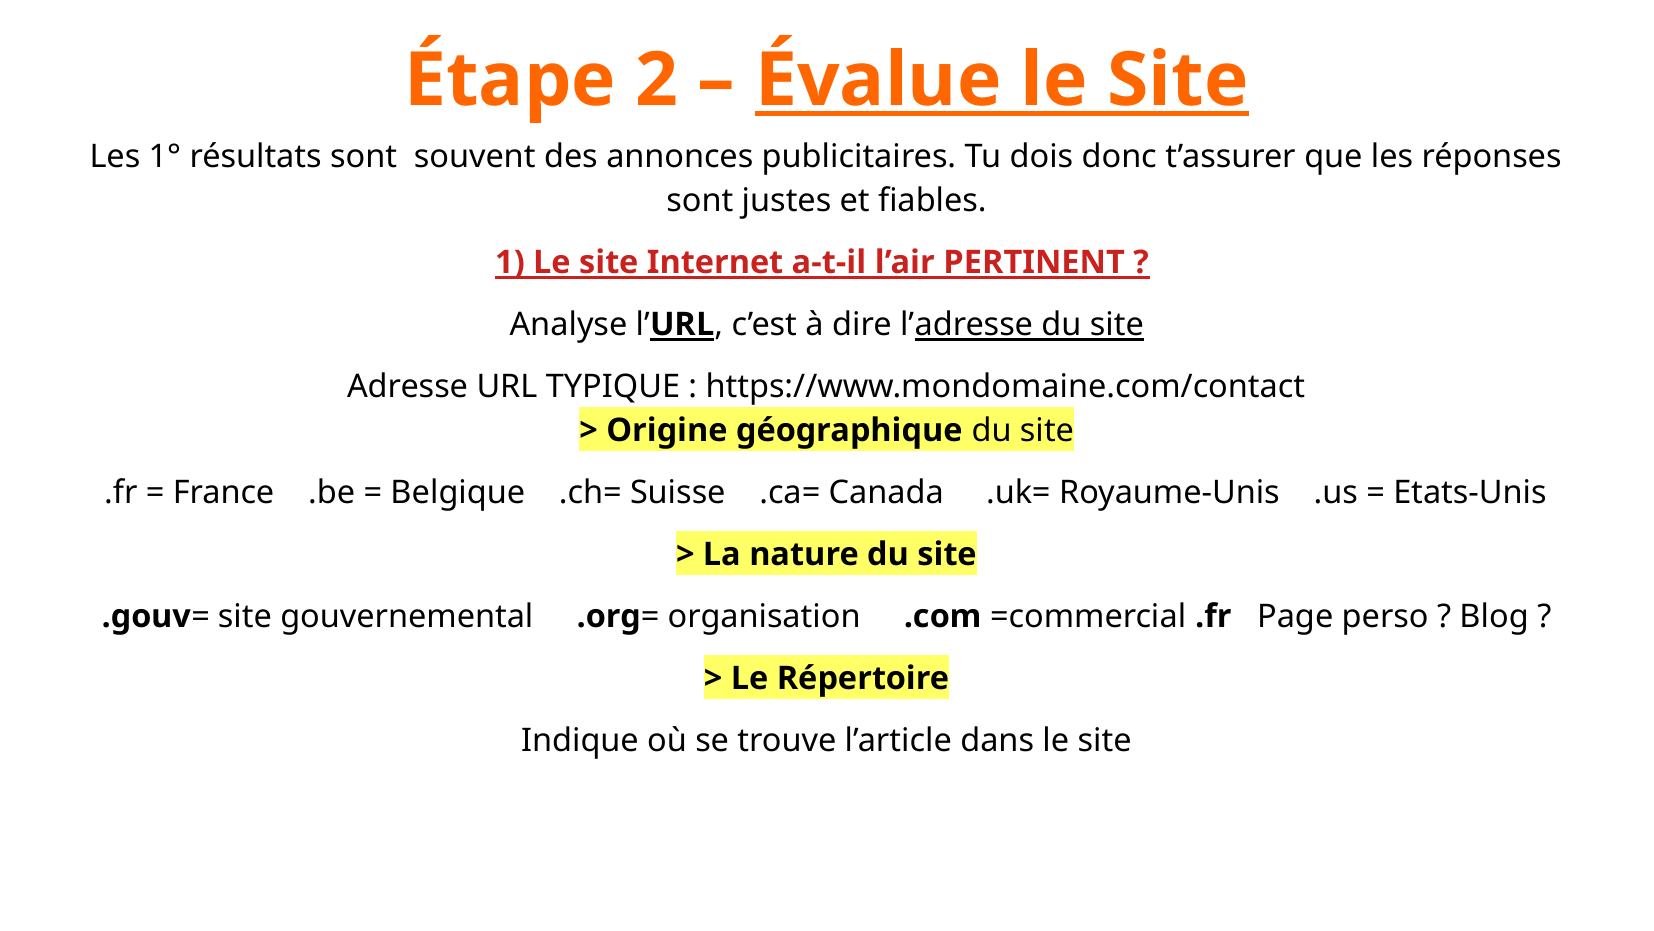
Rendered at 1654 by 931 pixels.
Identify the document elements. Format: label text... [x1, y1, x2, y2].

list Les 1° résultats sont souvent des annonces publicitaires. Tu dois donc t’assurer que les réponses sont justes et fiables. 1) Le site Internet a-t-il l’air PERTINENT ? Analyse l’URL, c’est à dire l’adresse du site Adresse URL TYPIQUE : https://www.mondomaine.com/contact > Origine géographique du site .fr = France .be = Belgique .ch= Suisse .ca= Canada .uk= Royaume-Unis .us = Etats-Unis > La nature du site .gouv= site gouvernemental .org= organisation .com =commercial .fr Page perso ? Blog ? > Le Répertoire Indique où se trouve l’article dans le site [82, 132, 1571, 895]
title Étape 2 – Évalue le Site [82, 19, 1571, 132]
